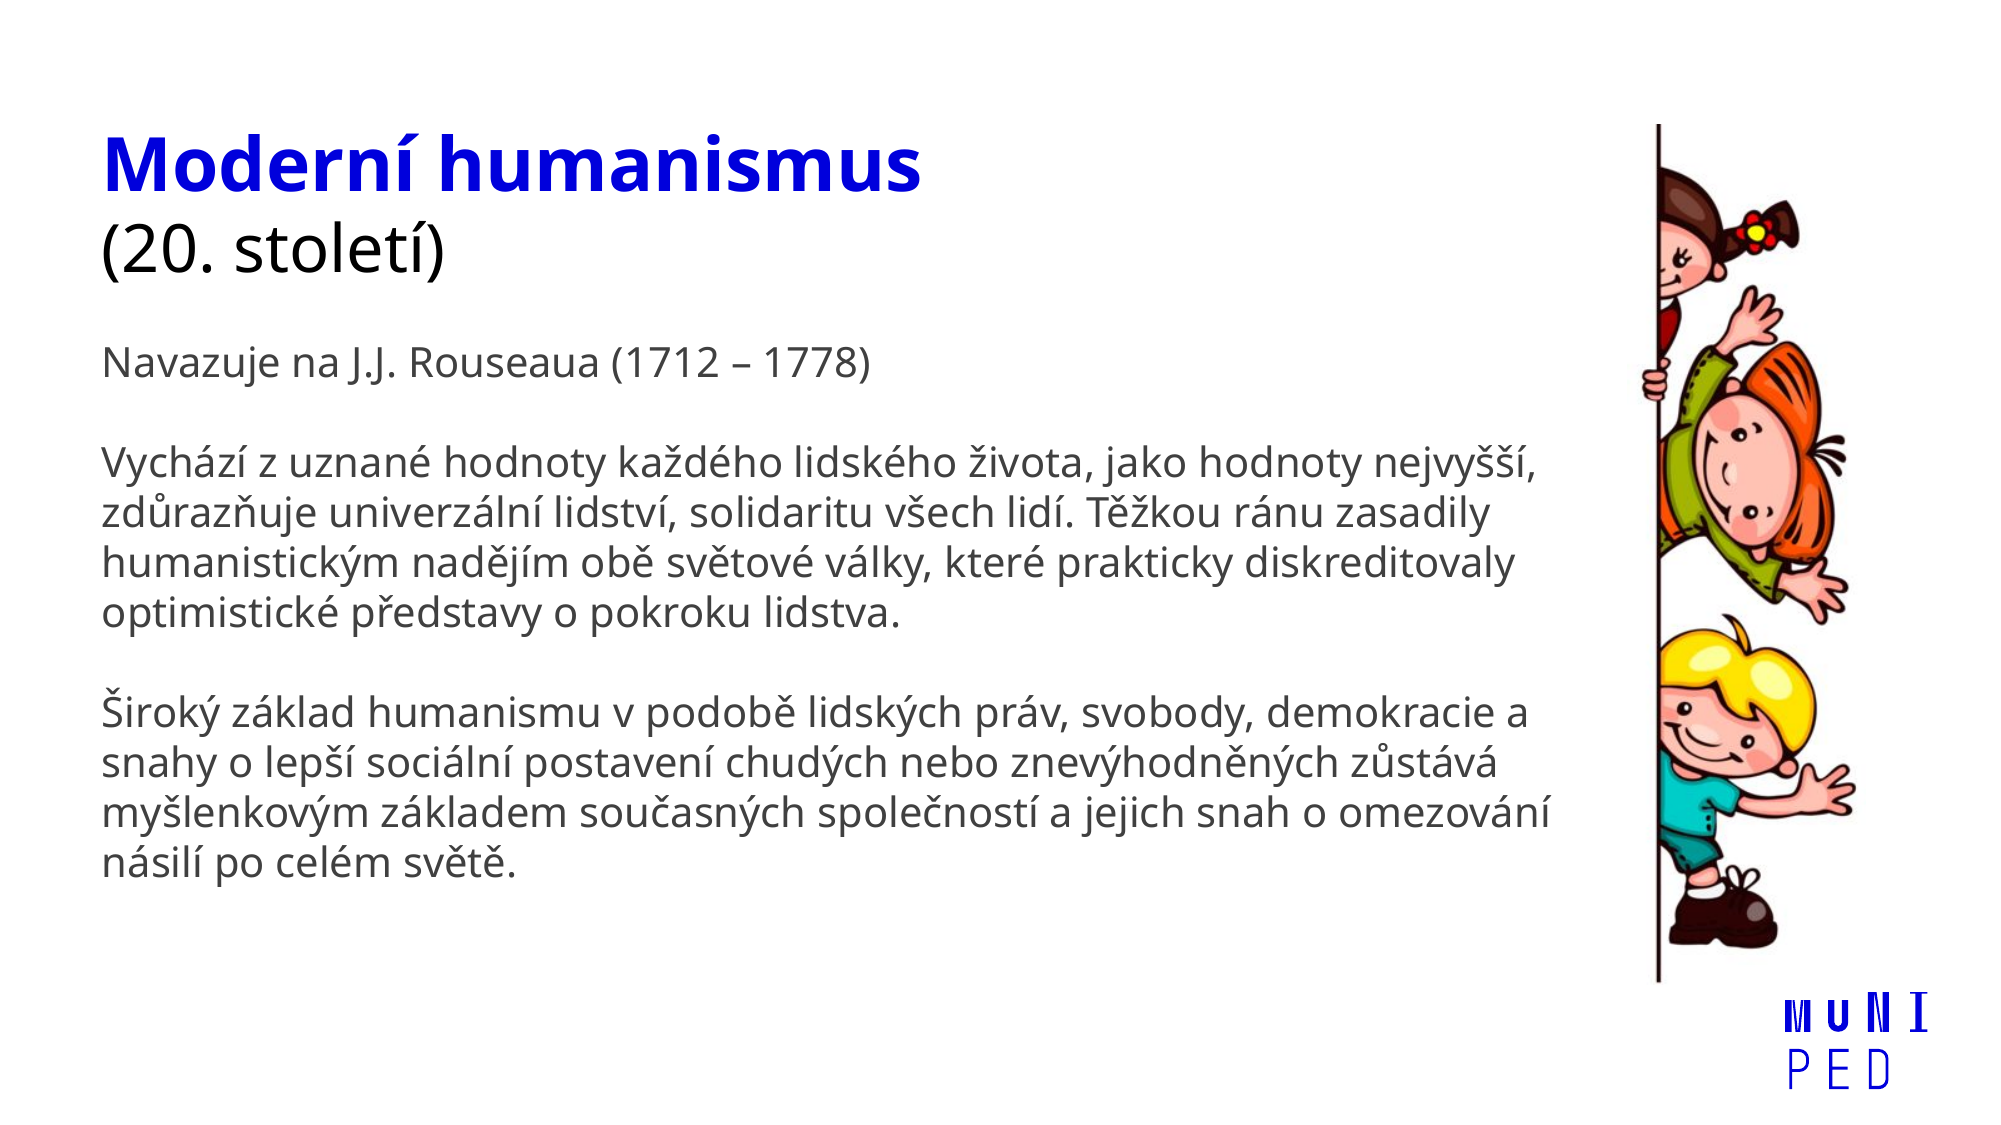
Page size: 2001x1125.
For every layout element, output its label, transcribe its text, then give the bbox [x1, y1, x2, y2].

text_box Moderní humanismus (20. století) Navazuje na J.J. Rouseaua (1712 – 1778) Vychází z uznané hodnoty každého lidského života, jako hodnoty nejvyšší, zdůrazňuje univerzální lidství, solidaritu všech lidí. Těžkou ránu zasadily humanistickým nadějím obě světové války, které prakticky diskreditovaly optimistické představy o pokroku lidstva. Široký základ humanismu v podobě lidských práv, svobody, demokracie a snahy o lepší sociální postavení chudých nebo znevýhodněných zůstává myšlenkovým základem současných společností a jejich snah o omezování násilí po celém světě. [86, 58, 1589, 1125]
picture [1627, 125, 1866, 1001]
